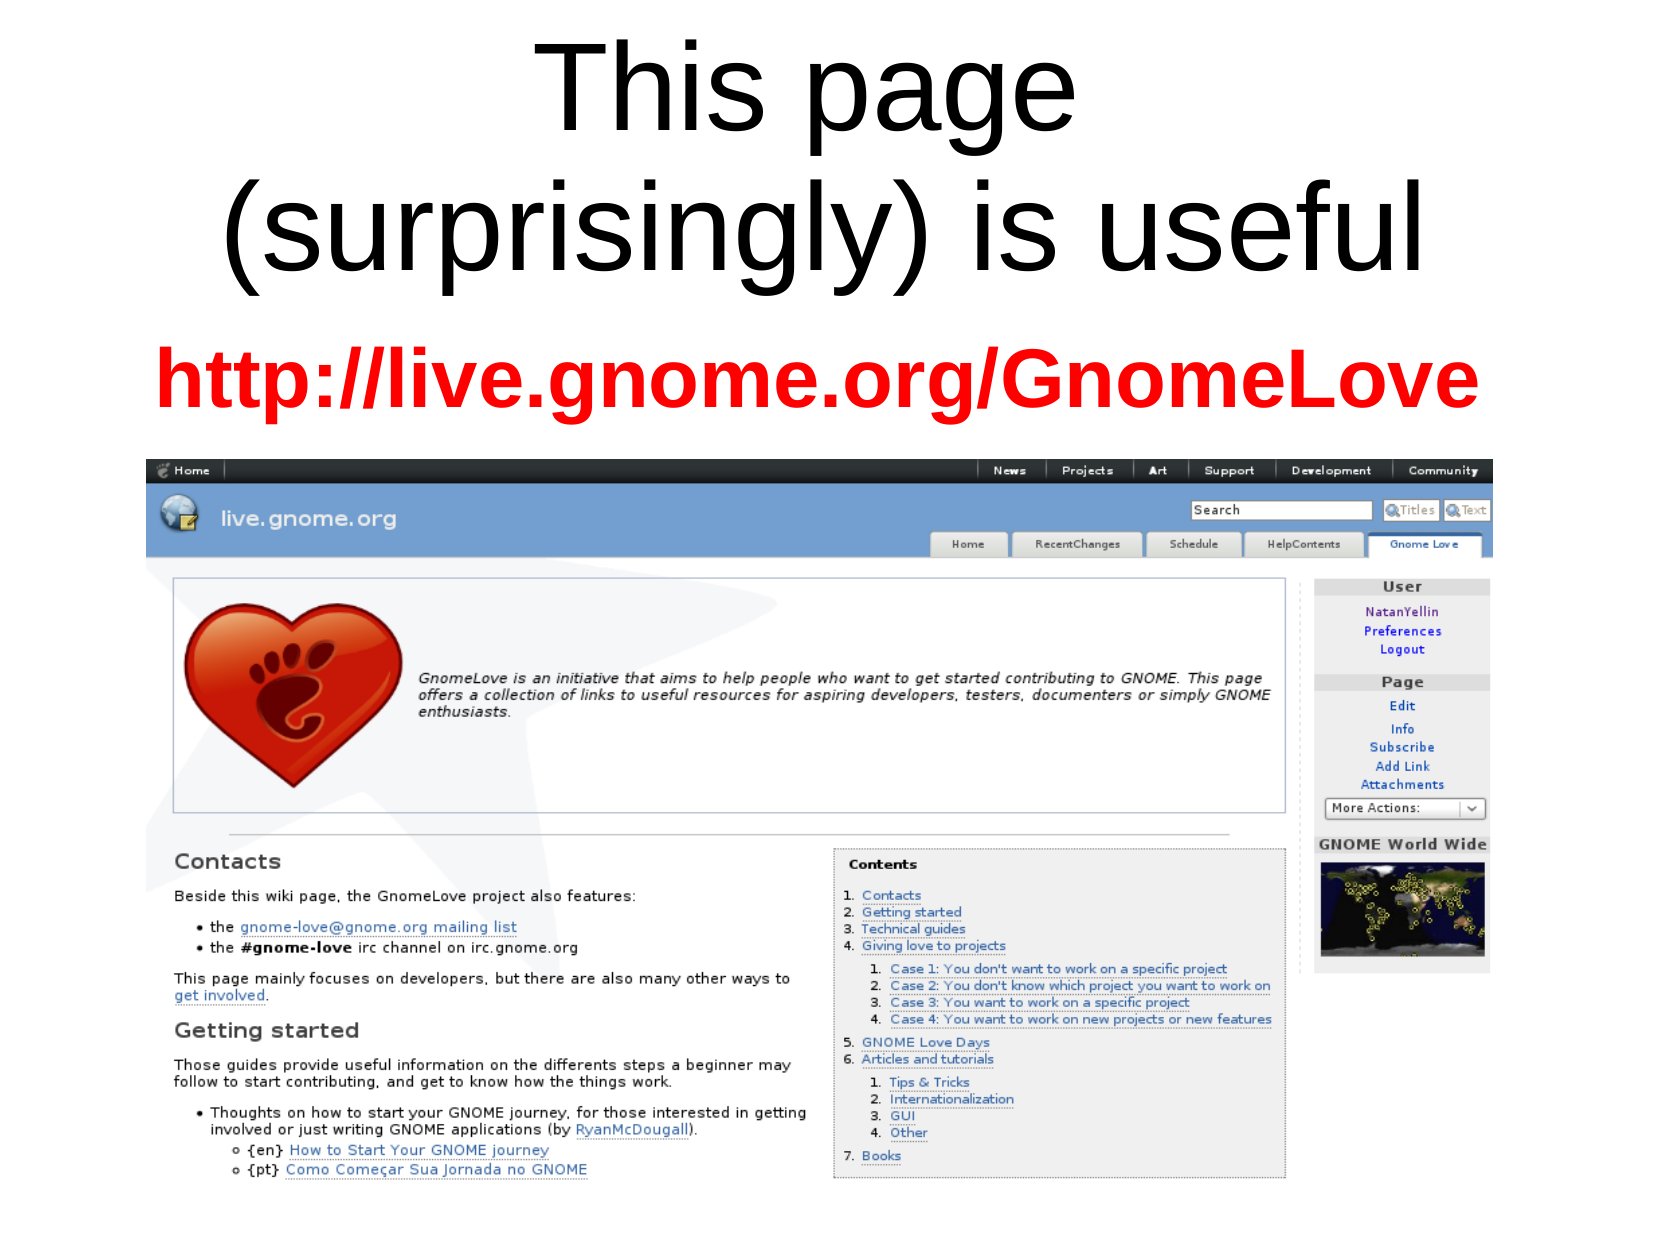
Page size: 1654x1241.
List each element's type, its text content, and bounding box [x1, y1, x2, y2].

text_box http://live.gnome.org/GnomeLove [135, 320, 1502, 438]
picture [146, 459, 1493, 1181]
text_box This page (surprisingly) is useful [204, 10, 1444, 305]
